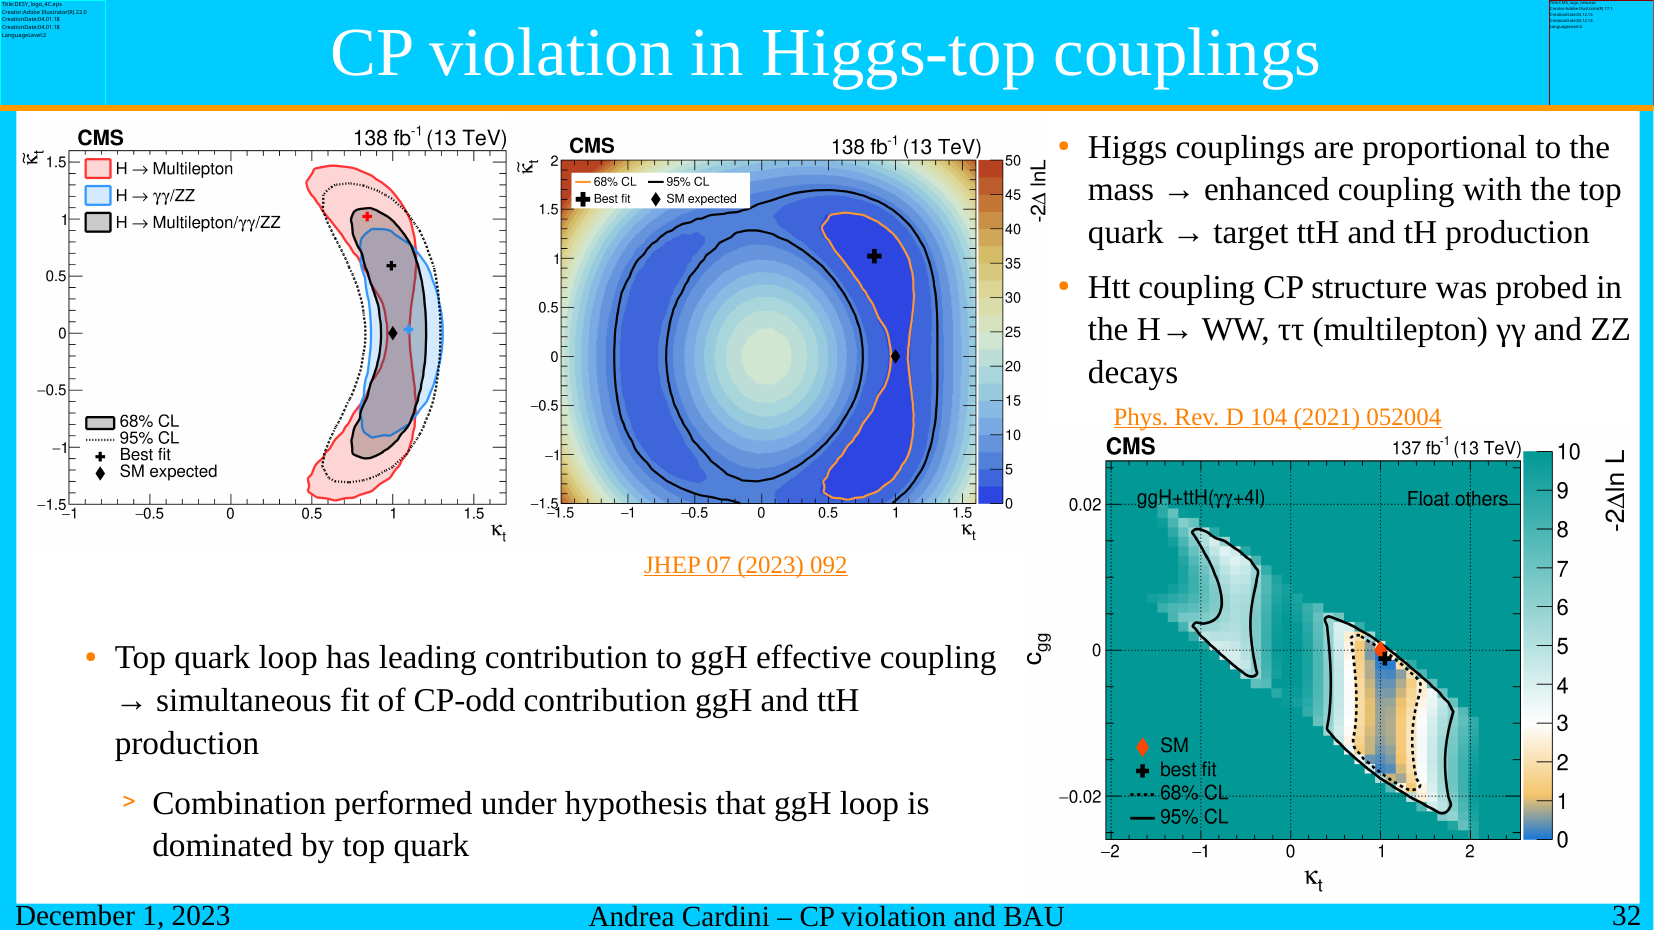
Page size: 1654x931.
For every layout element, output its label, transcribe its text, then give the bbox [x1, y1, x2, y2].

list Higgs couplings are proportional to the mass → enhanced coupling with the top quark → target ttH and tH production Htt coupling CP structure was probed in the H→ WW, ττ (multilepton) γγ and ZZ decays [1020, 122, 1636, 456]
text_box JHEP 07 (2023) 092 [561, 539, 1046, 587]
picture [20, 112, 1636, 901]
text_box Top quark loop has leading contribution to ggH effective coupling → simultaneous fit of CP-odd contribution ggH and ttH production Combination performed under hypothesis that ggH loop is dominated by top quark [23, 626, 1014, 897]
title CP violation in Higgs-top couplings [14, 0, 1640, 106]
